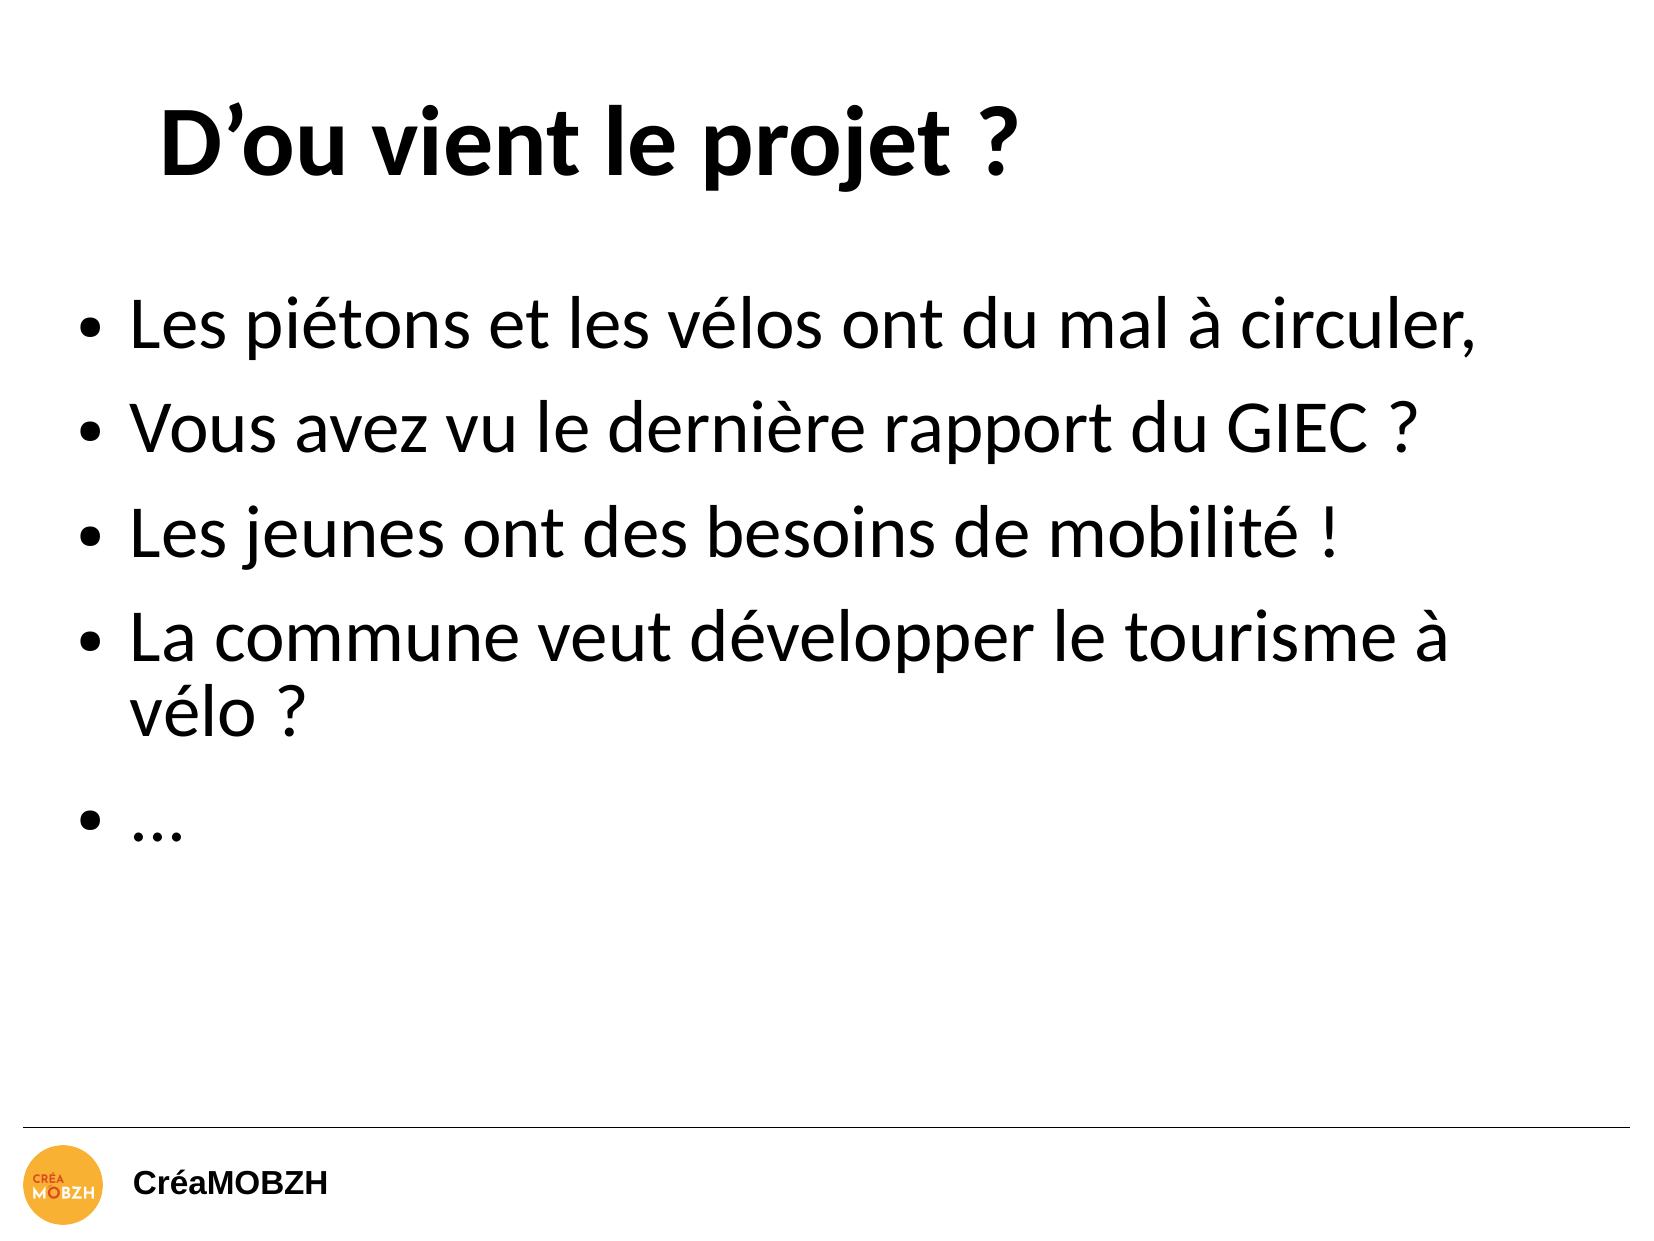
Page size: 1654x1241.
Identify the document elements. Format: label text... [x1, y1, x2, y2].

picture [23, 1145, 103, 1225]
text_box CréaMOBZH [118, 1157, 1040, 1241]
list Les piétons et les vélos ont du mal à circuler, Vous avez vu le dernière rapport du GIEC ? Les jeunes ont des besoins de mobilité ! La commune veut développer le tourisme à vélo ? ... [59, 291, 1548, 1111]
title D’ou vient le projet ? [11, 47, 1347, 255]
